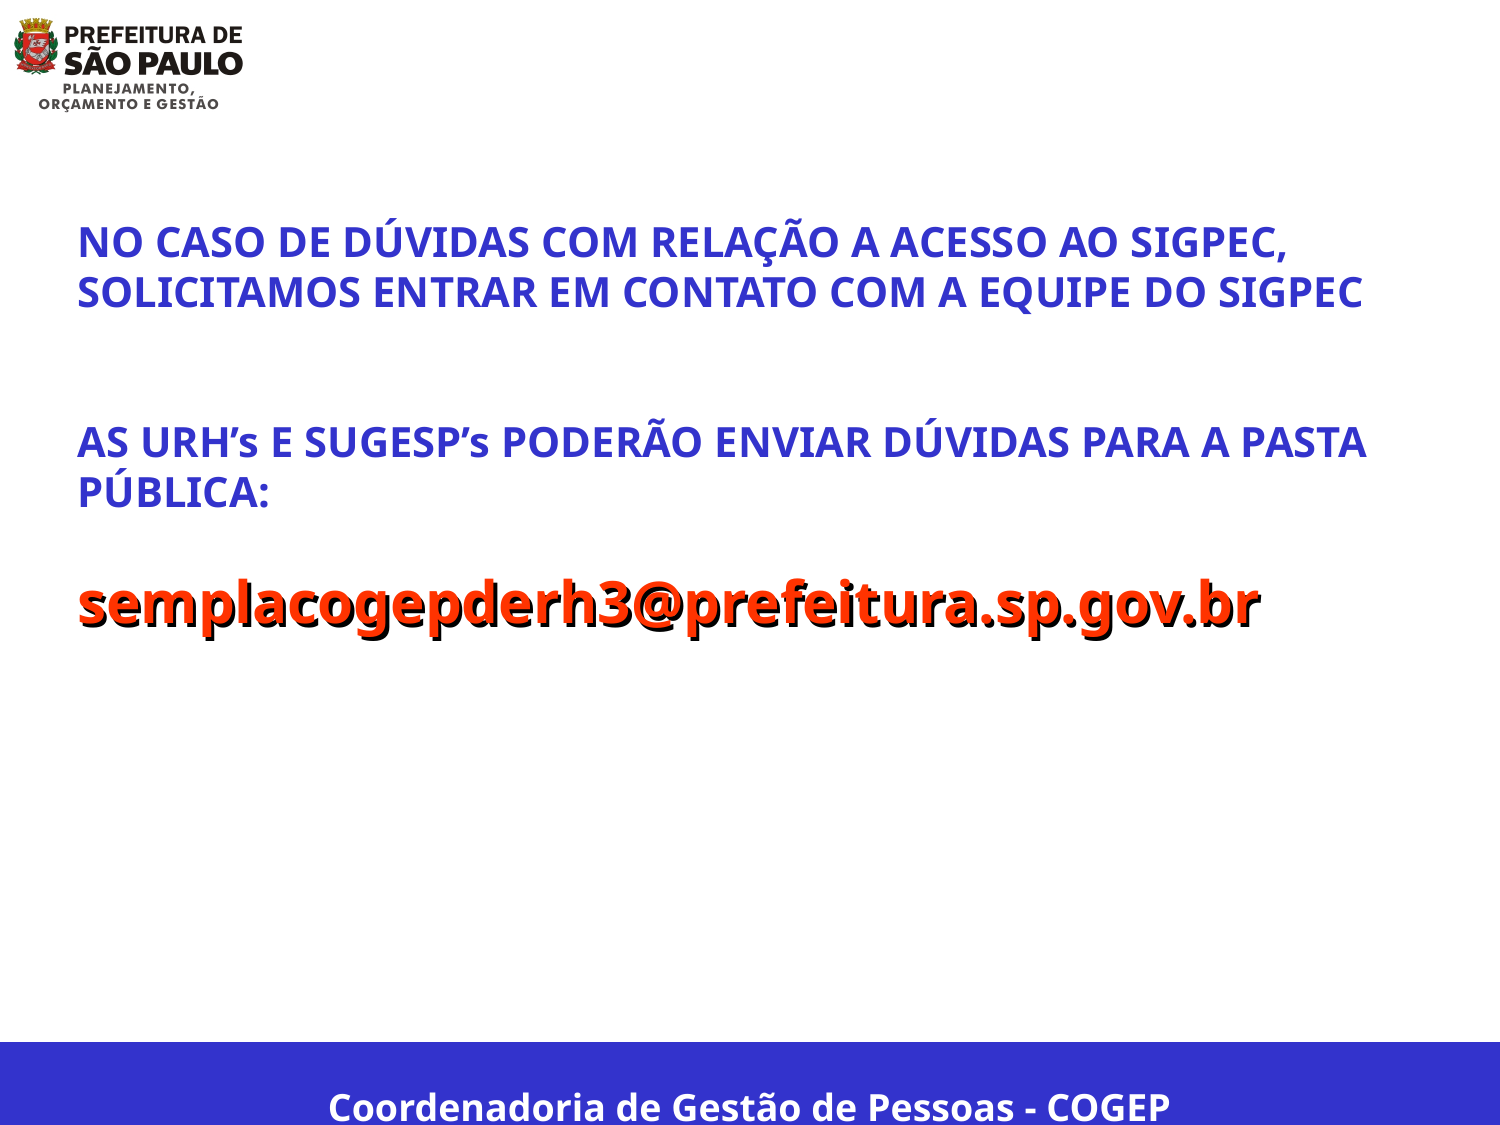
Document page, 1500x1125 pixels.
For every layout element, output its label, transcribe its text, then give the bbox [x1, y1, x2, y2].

text_box NO CASO DE DÚVIDAS COM RELAÇÃO A ACESSO AO SIGPEC, SOLICITAMOS ENTRAR EM CONTATO COM A EQUIPE DO SIGPEC AS URH’s E SUGESP’s PODERÃO ENVIAR DÚVIDAS PARA A PASTA PÚBLICA: semplacogepderh3@prefeitura.sp.gov.br [62, 208, 1433, 813]
text_box Coordenadoria de Gestão de Pessoas - COGEP [0, 1042, 1500, 1125]
